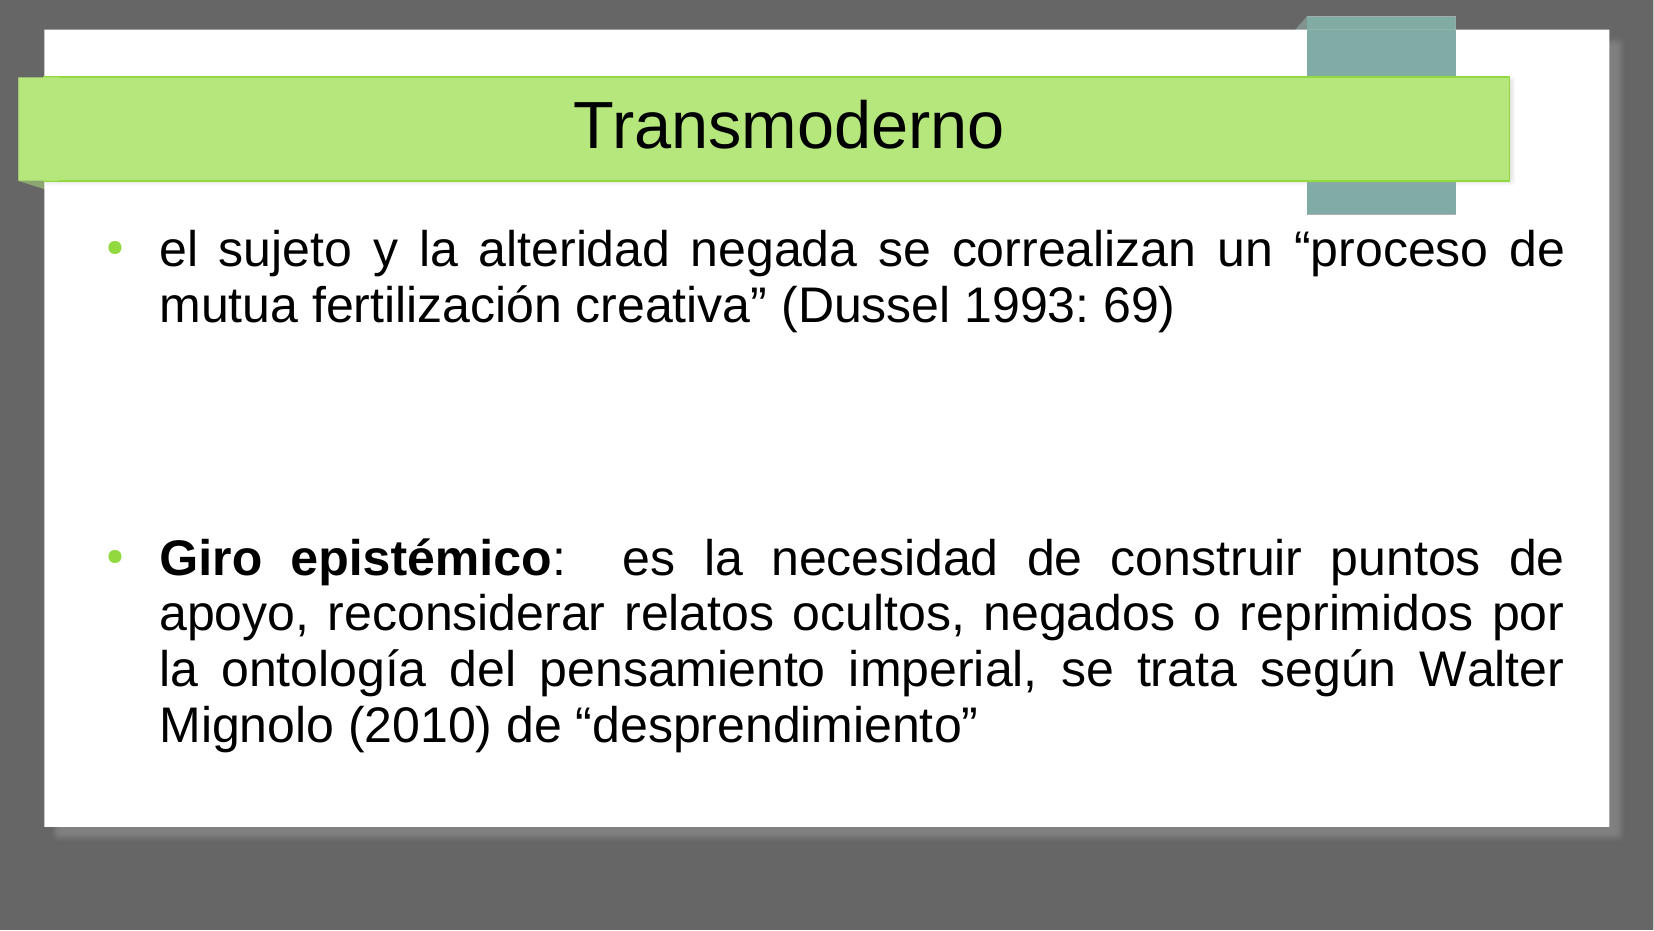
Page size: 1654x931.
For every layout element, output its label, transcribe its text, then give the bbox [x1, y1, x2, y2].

title Transmoderno [88, 73, 1506, 178]
list Giro epistémico: es la necesidad de construir puntos de apoyo, reconsiderar relatos ocultos, negados o reprimidos por la ontología del pensamiento imperial, se trata según Walter Mignolo (2010) de “desprendimiento” [88, 529, 1565, 812]
list el sujeto y la alteridad negada se correalizan un “proceso de mutua fertilización creativa” (Dussel 1993: 69) [88, 221, 1565, 504]
